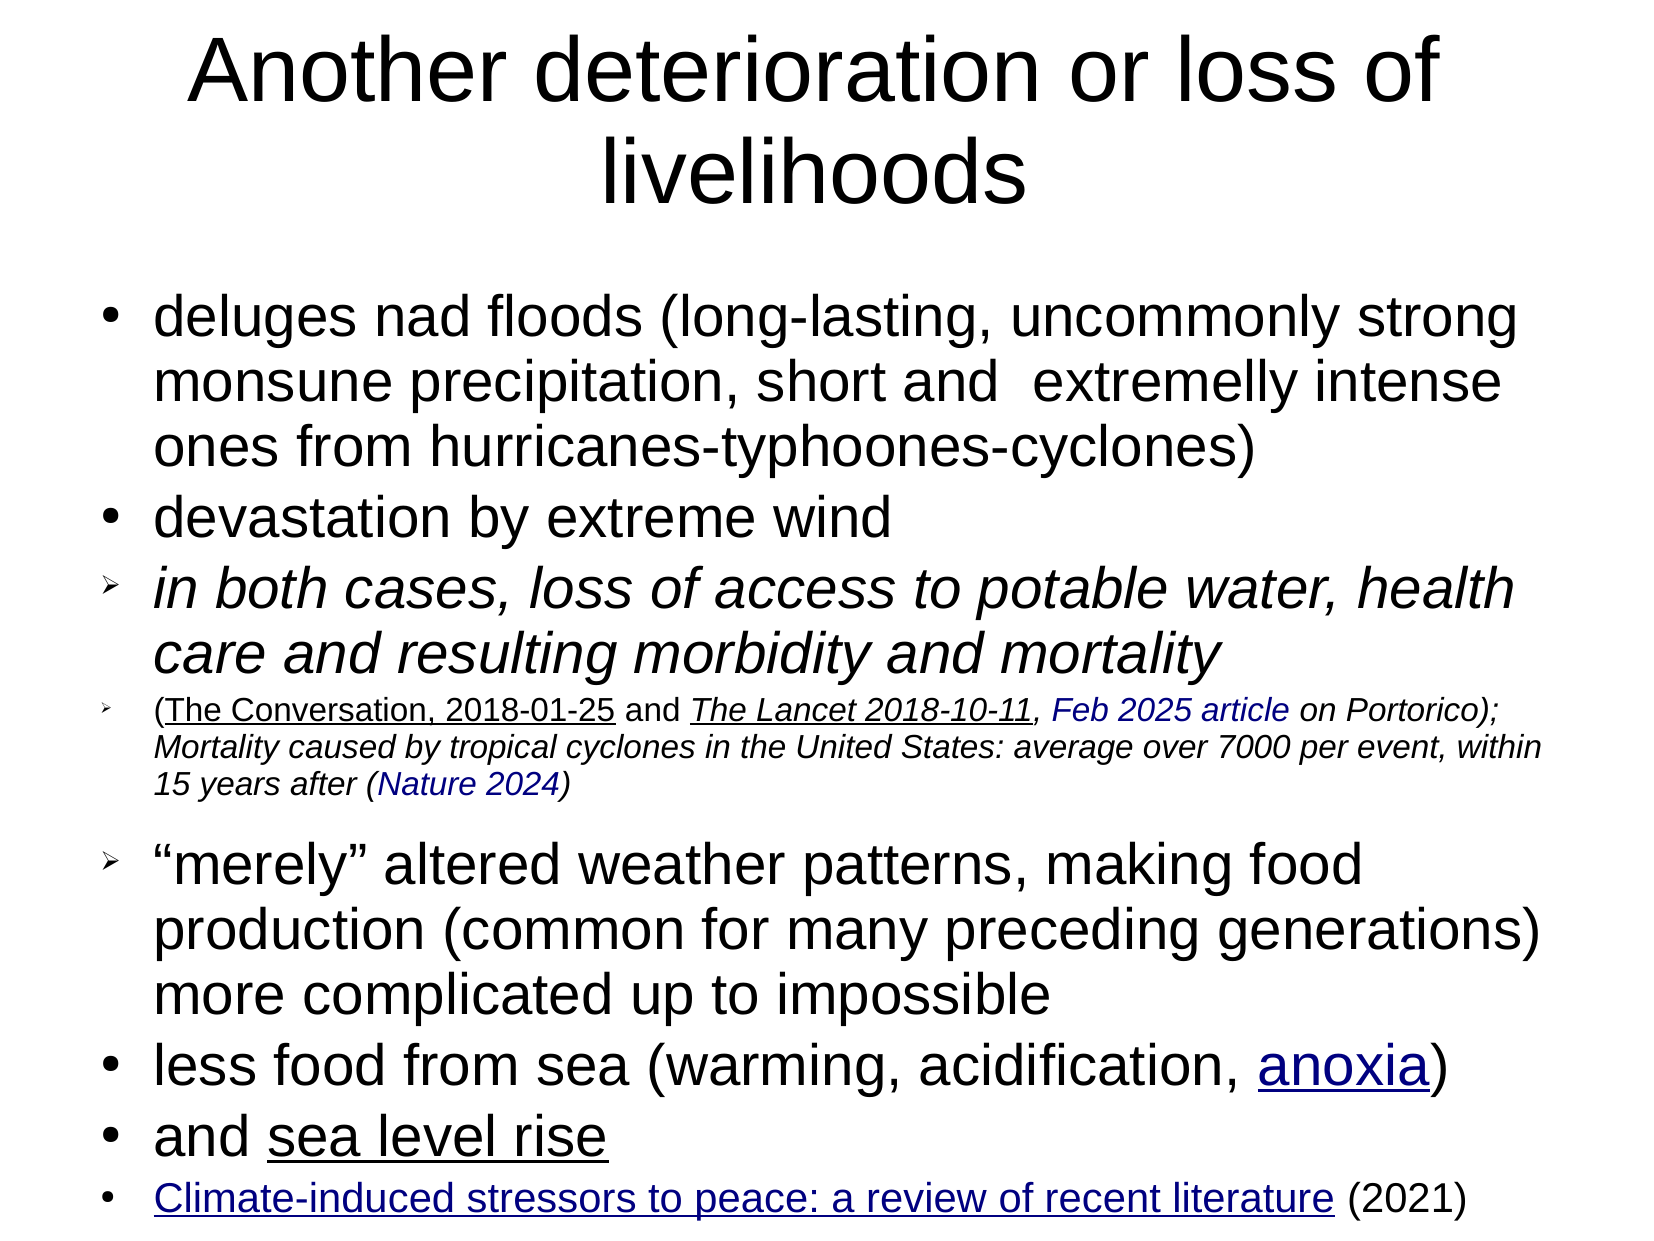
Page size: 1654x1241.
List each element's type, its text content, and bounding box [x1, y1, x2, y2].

list deluges nad floods (long-lasting, uncommonly strong monsune precipitation, short and extremelly intense ones from hurricanes-typhoones-cyclones) devastation by extreme wind in both cases, loss of access to potable water, health care and resulting morbidity and mortality (The Conversation, 2018-01-25 and The Lancet 2018-10-11, Feb 2025 article on Portorico); Mortality caused by tropical cyclones in the United States: average over 7000 per event, within 15 years after (Nature 2024) “merely” altered weather patterns, making food production (common for many preceding generations) more complicated up to impossible less food from sea (warming, acidification, anoxia) and sea level rise Climate-induced stressors to peace: a review of recent literature (2021) [82, 283, 1571, 1241]
title Another deterioration or loss of livelihoods [70, 17, 1559, 225]
